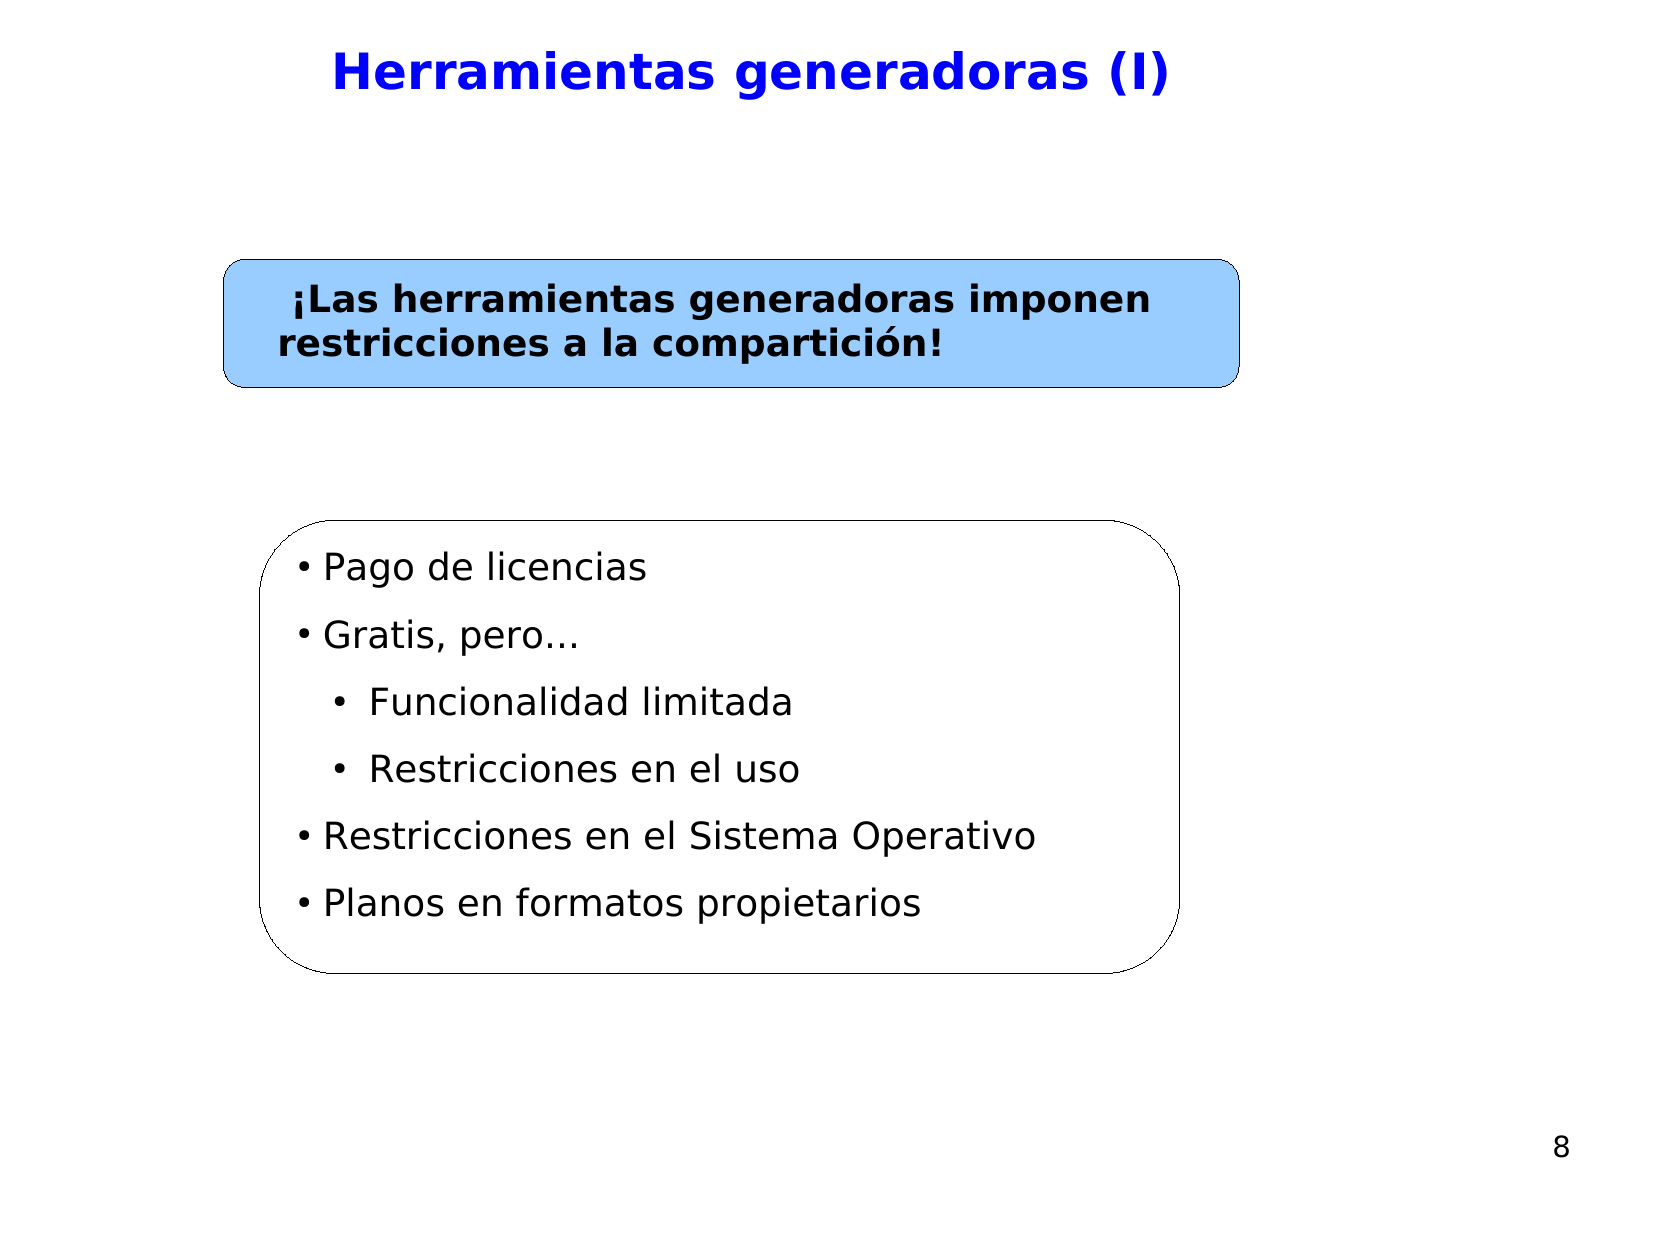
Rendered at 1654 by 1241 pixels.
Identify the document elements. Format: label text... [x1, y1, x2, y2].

text_box ¡Las herramientas generadoras imponen restricciones a la compartición! [262, 270, 1200, 373]
text_box [223, 259, 1240, 388]
text_box Pago de licencias Gratis, pero... Funcionalidad limitada Restricciones en el uso Restricciones en el Sistema Operativo Planos en formatos propietarios [282, 538, 1086, 933]
text_box Herramientas generadoras (I) [317, 35, 1187, 109]
